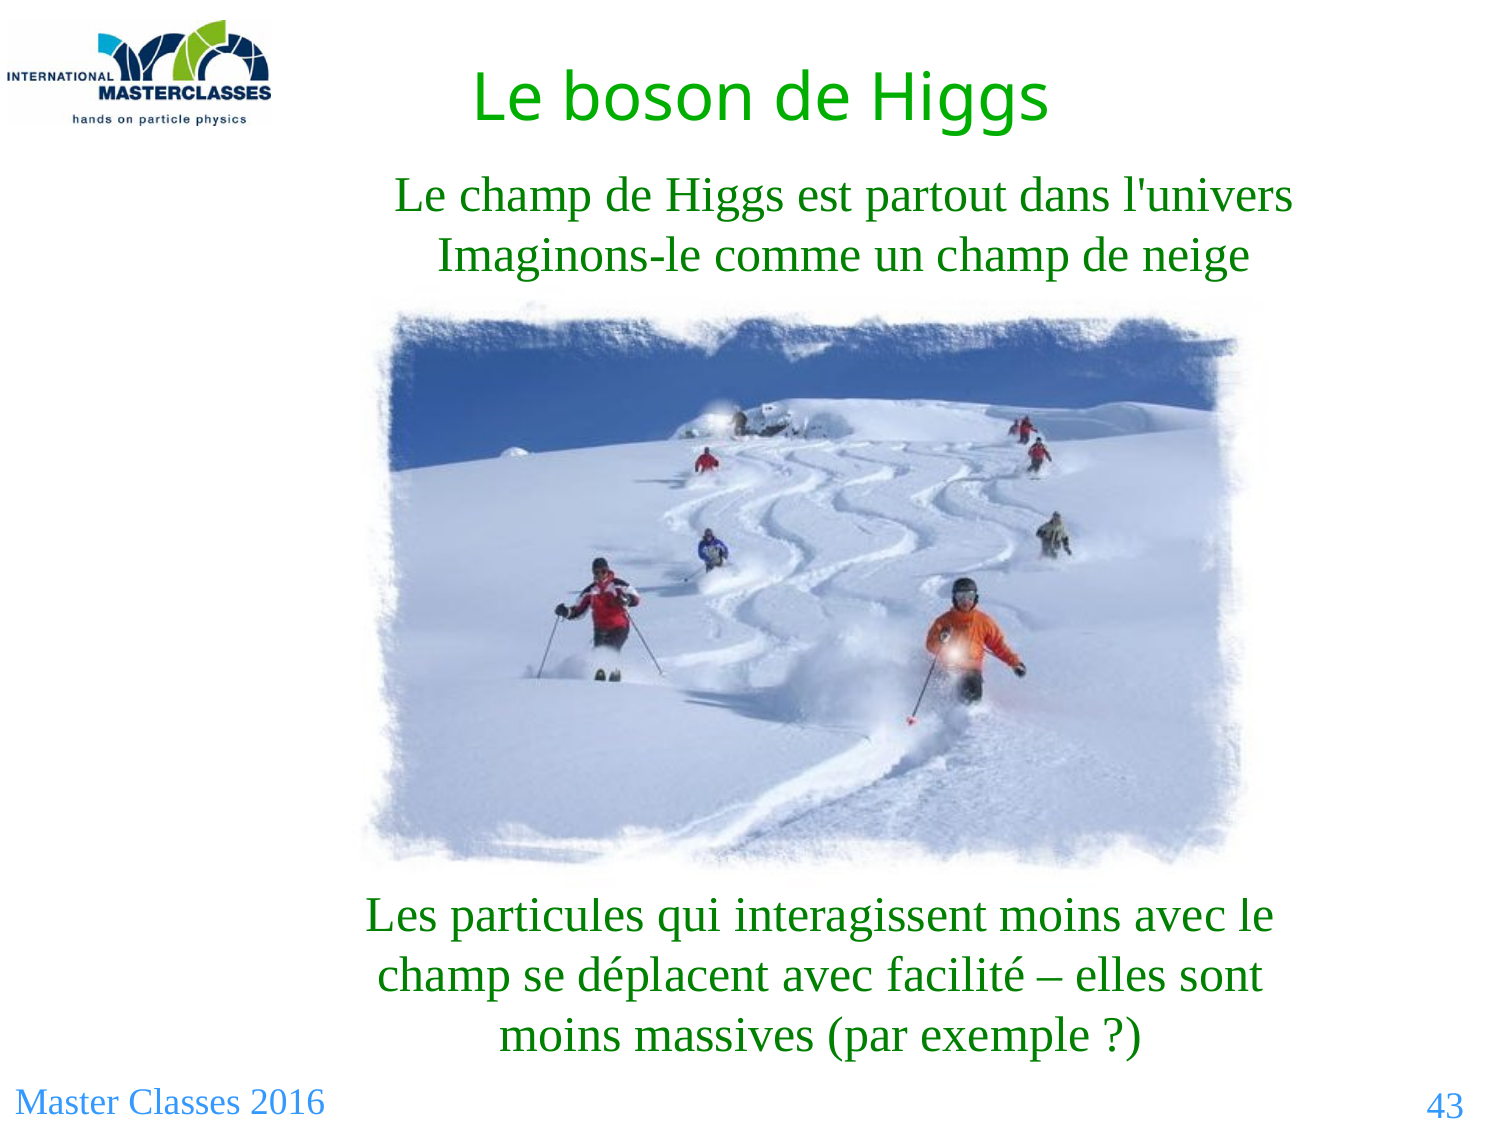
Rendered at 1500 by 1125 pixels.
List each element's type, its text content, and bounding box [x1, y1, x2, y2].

text_box Le champ de Higgs est partout dans l'univers Imaginons-le comme un champ de neige [354, 153, 1335, 289]
text_box Les particules qui interagissent moins avec le champ se déplacent avec facilité – elles sont moins massives (par exemple ?) [301, 873, 1341, 1087]
picture [339, 286, 1288, 898]
title Le boson de Higgs [259, 0, 1263, 188]
picture [2, 10, 259, 130]
